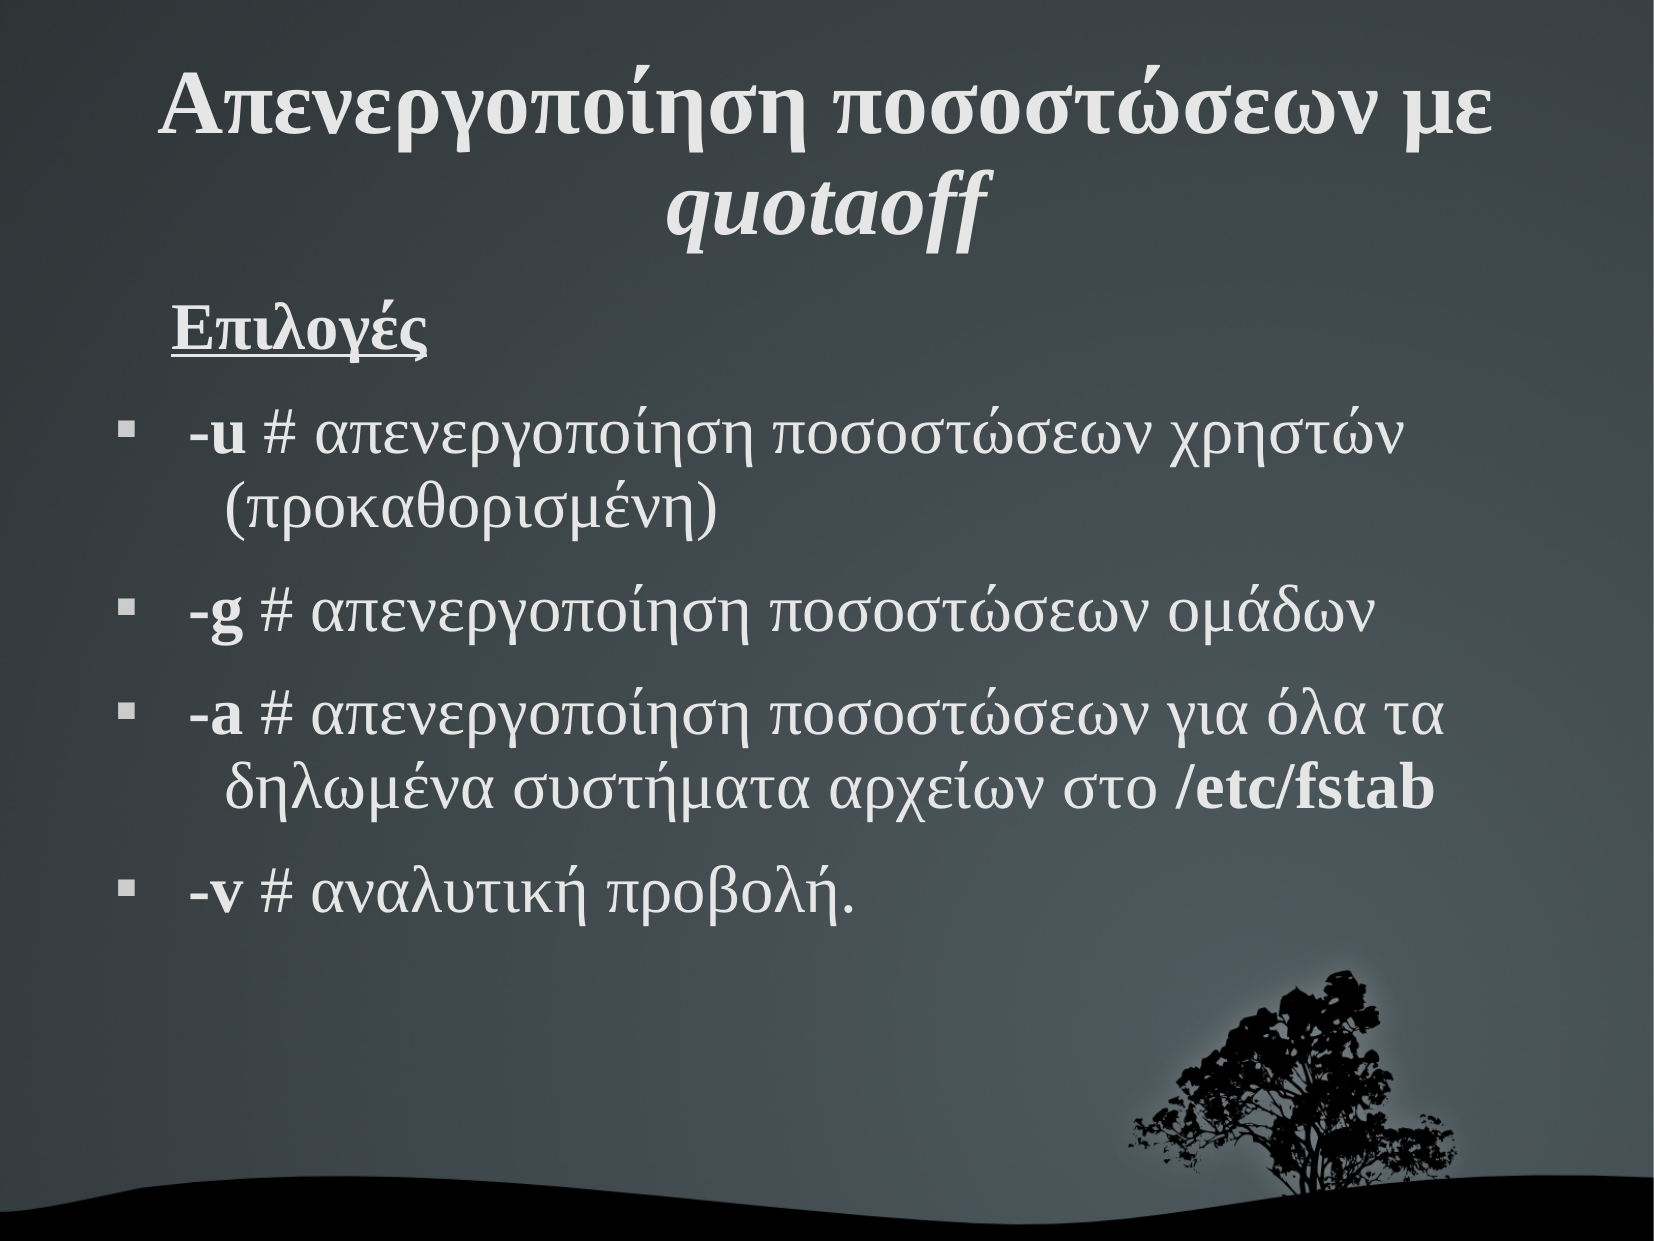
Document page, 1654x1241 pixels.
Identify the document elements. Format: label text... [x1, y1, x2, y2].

list Επιλογές -u # απενεργοποίηση ποσοστώσεων χρηστών (προκαθορισμένη) -g # απενεργοποίηση ποσοστώσεων ομάδων -a # απενεργοποίηση ποσοστώσεων για όλα τα δηλωμένα συστήματα αρχείων στο /etc/fstab -v # αναλυτική προβολή. [82, 290, 1571, 1109]
title Απενεργοποίηση ποσοστώσεων με quotaoff [82, 33, 1571, 273]
picture [0, 0, 1654, 1241]
